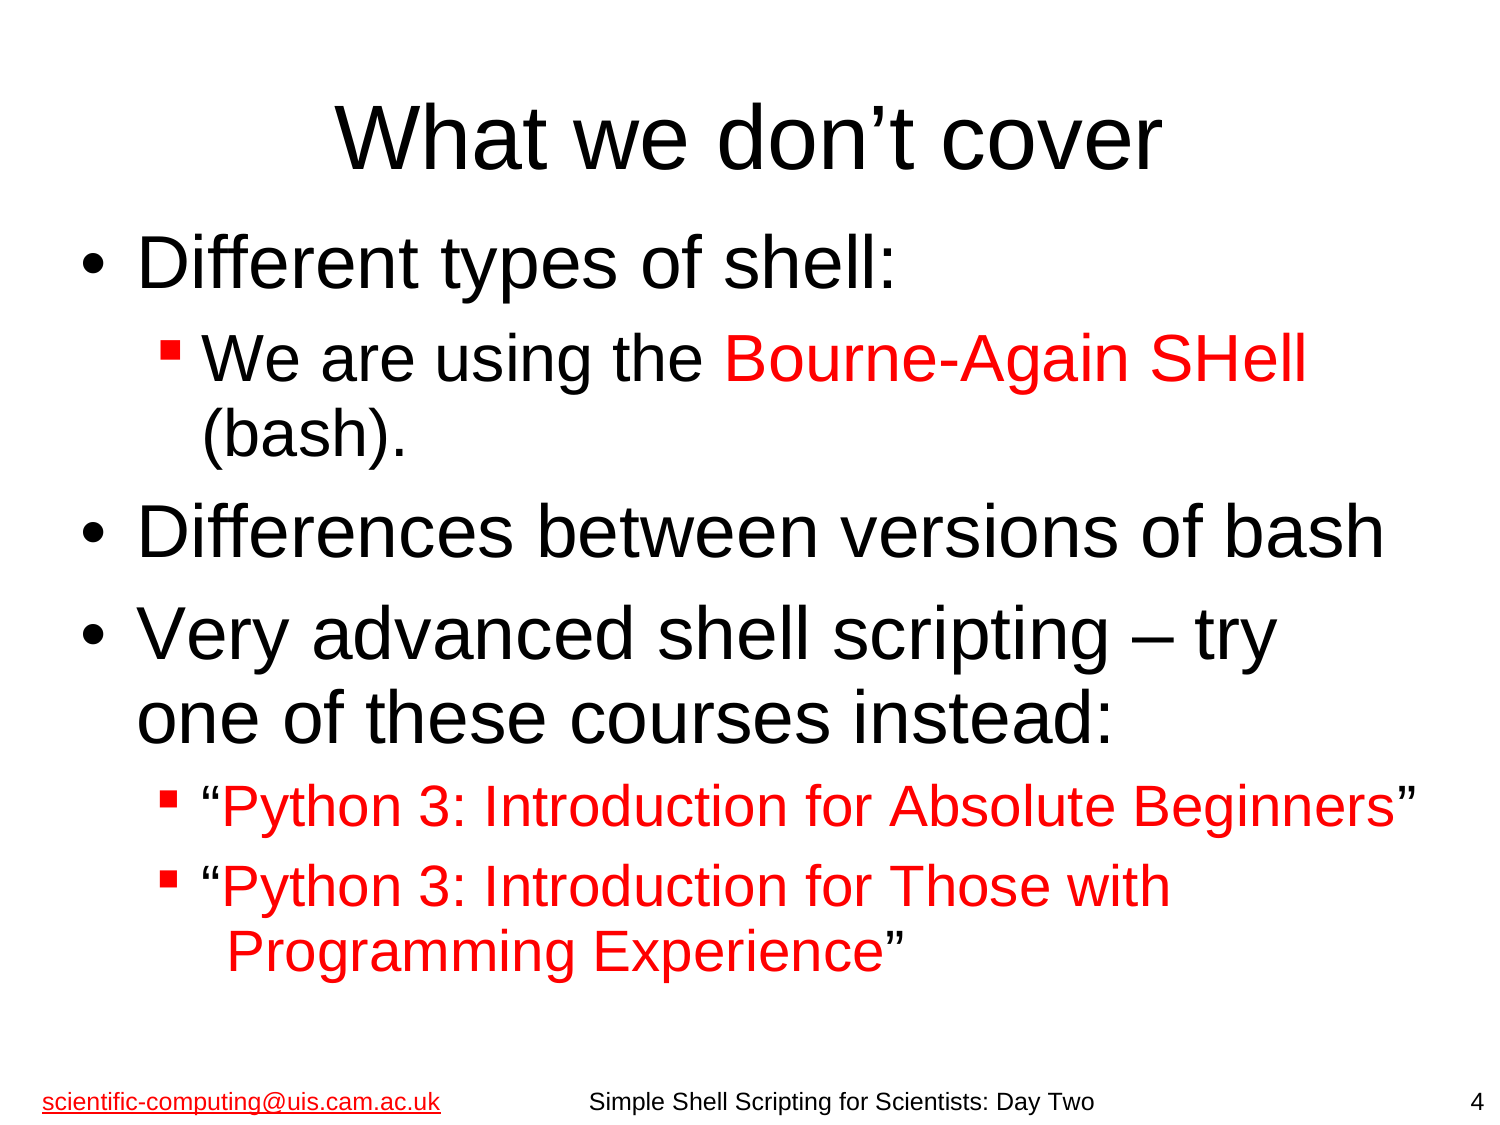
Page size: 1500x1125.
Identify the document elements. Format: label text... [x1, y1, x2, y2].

list Different types of shell: We are using the Bourne-Again SHell (bash). Differences between versions of bash Very advanced shell scripting – try one of these courses instead: “Python 3: Introduction for Absolute Beginners” “Python 3: Introduction for Those with Programming Experience” [65, 212, 1435, 1063]
title What we don’t cover [112, 74, 1388, 201]
